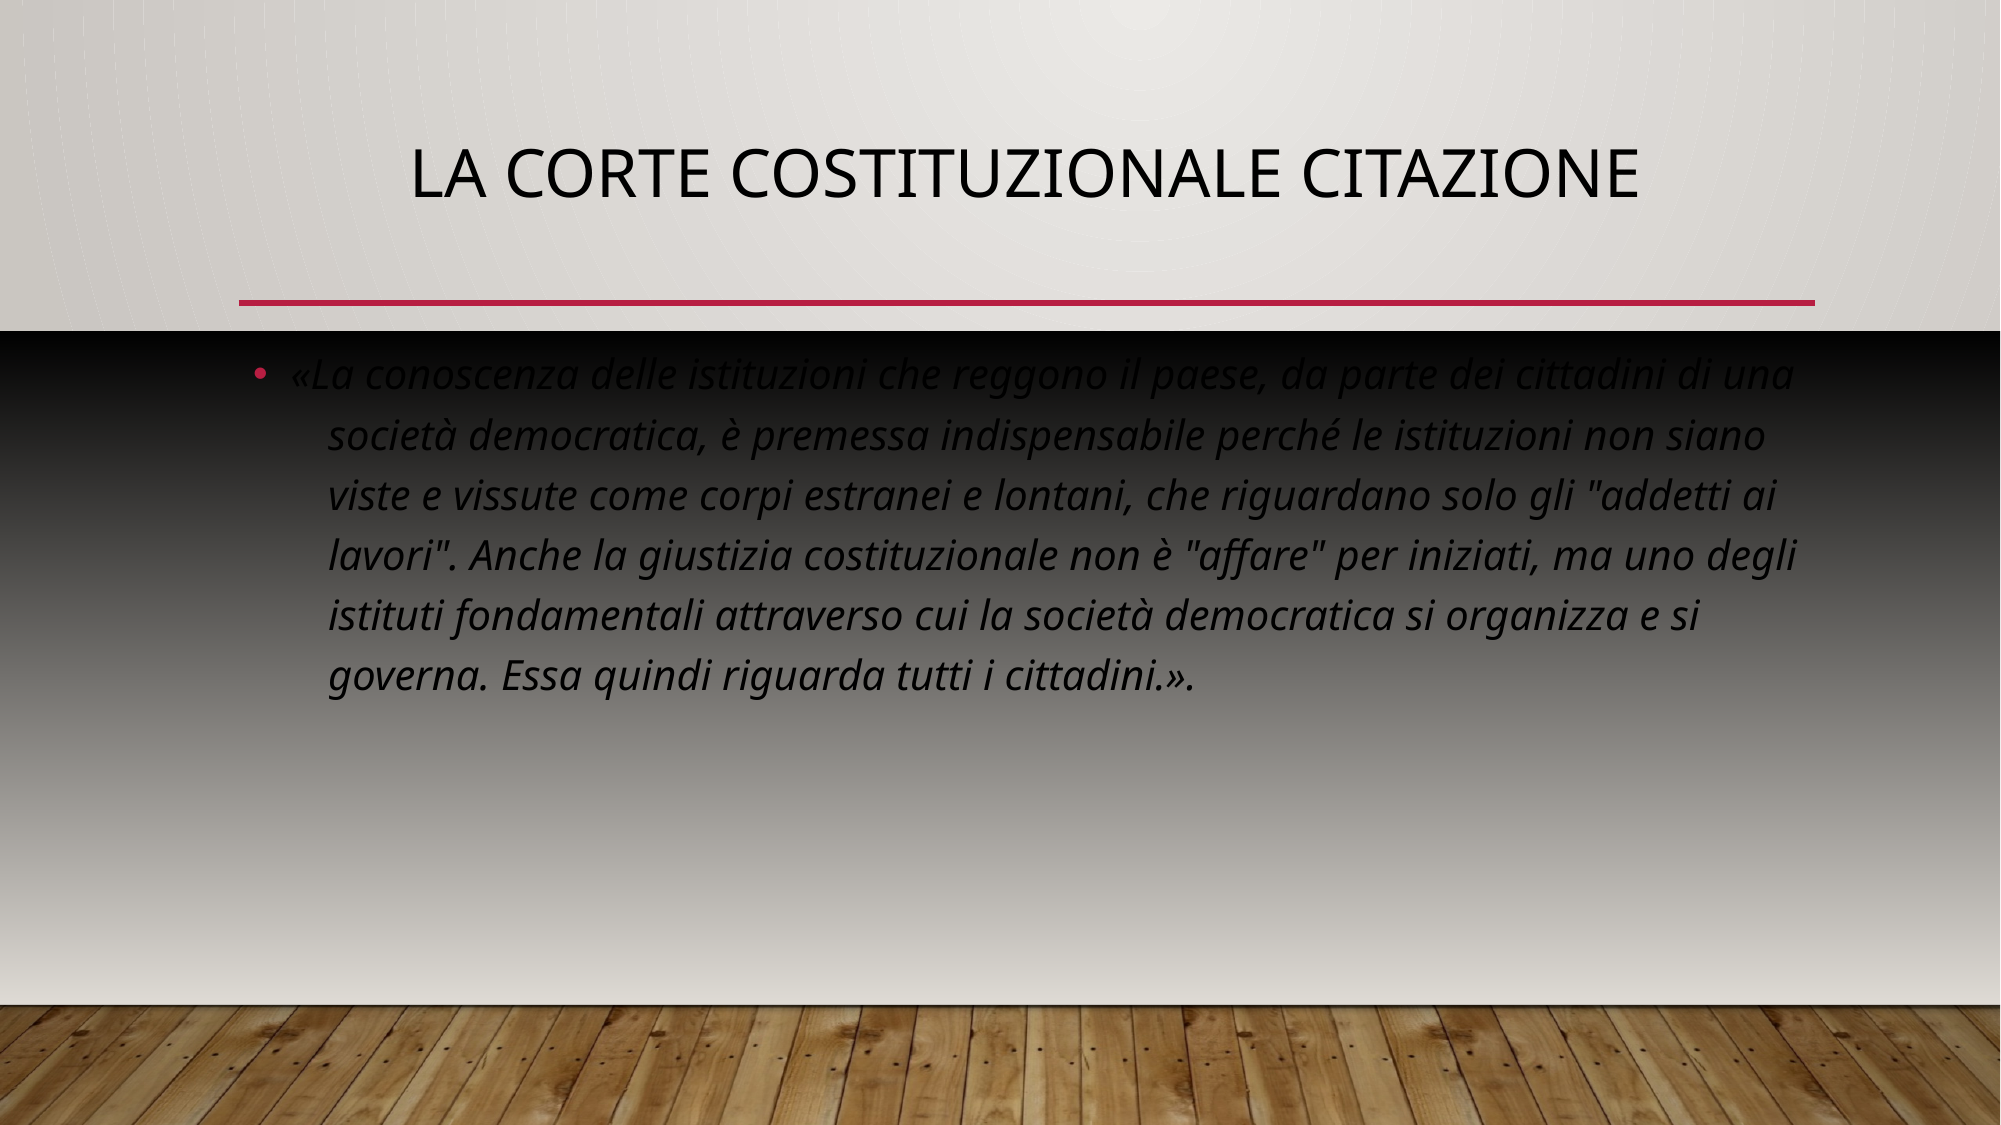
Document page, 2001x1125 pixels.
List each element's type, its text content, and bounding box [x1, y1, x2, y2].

list «La conoscenza delle istituzioni che reggono il paese, da parte dei cittadini di una società democratica, è premessa indispensabile perché le istituzioni non siano viste e vissute come corpi estranei e lontani, che riguardano solo gli "addetti ai lavori". Anche la giustizia costituzionale non è "affare" per iniziati, ma uno degli istituti fondamentali attraverso cui la società democratica si organizza e si governa. Essa quindi riguarda tutti i cittadini.». [238, 330, 1814, 897]
title La Corte Costituzionale citazione [238, 131, 1814, 305]
